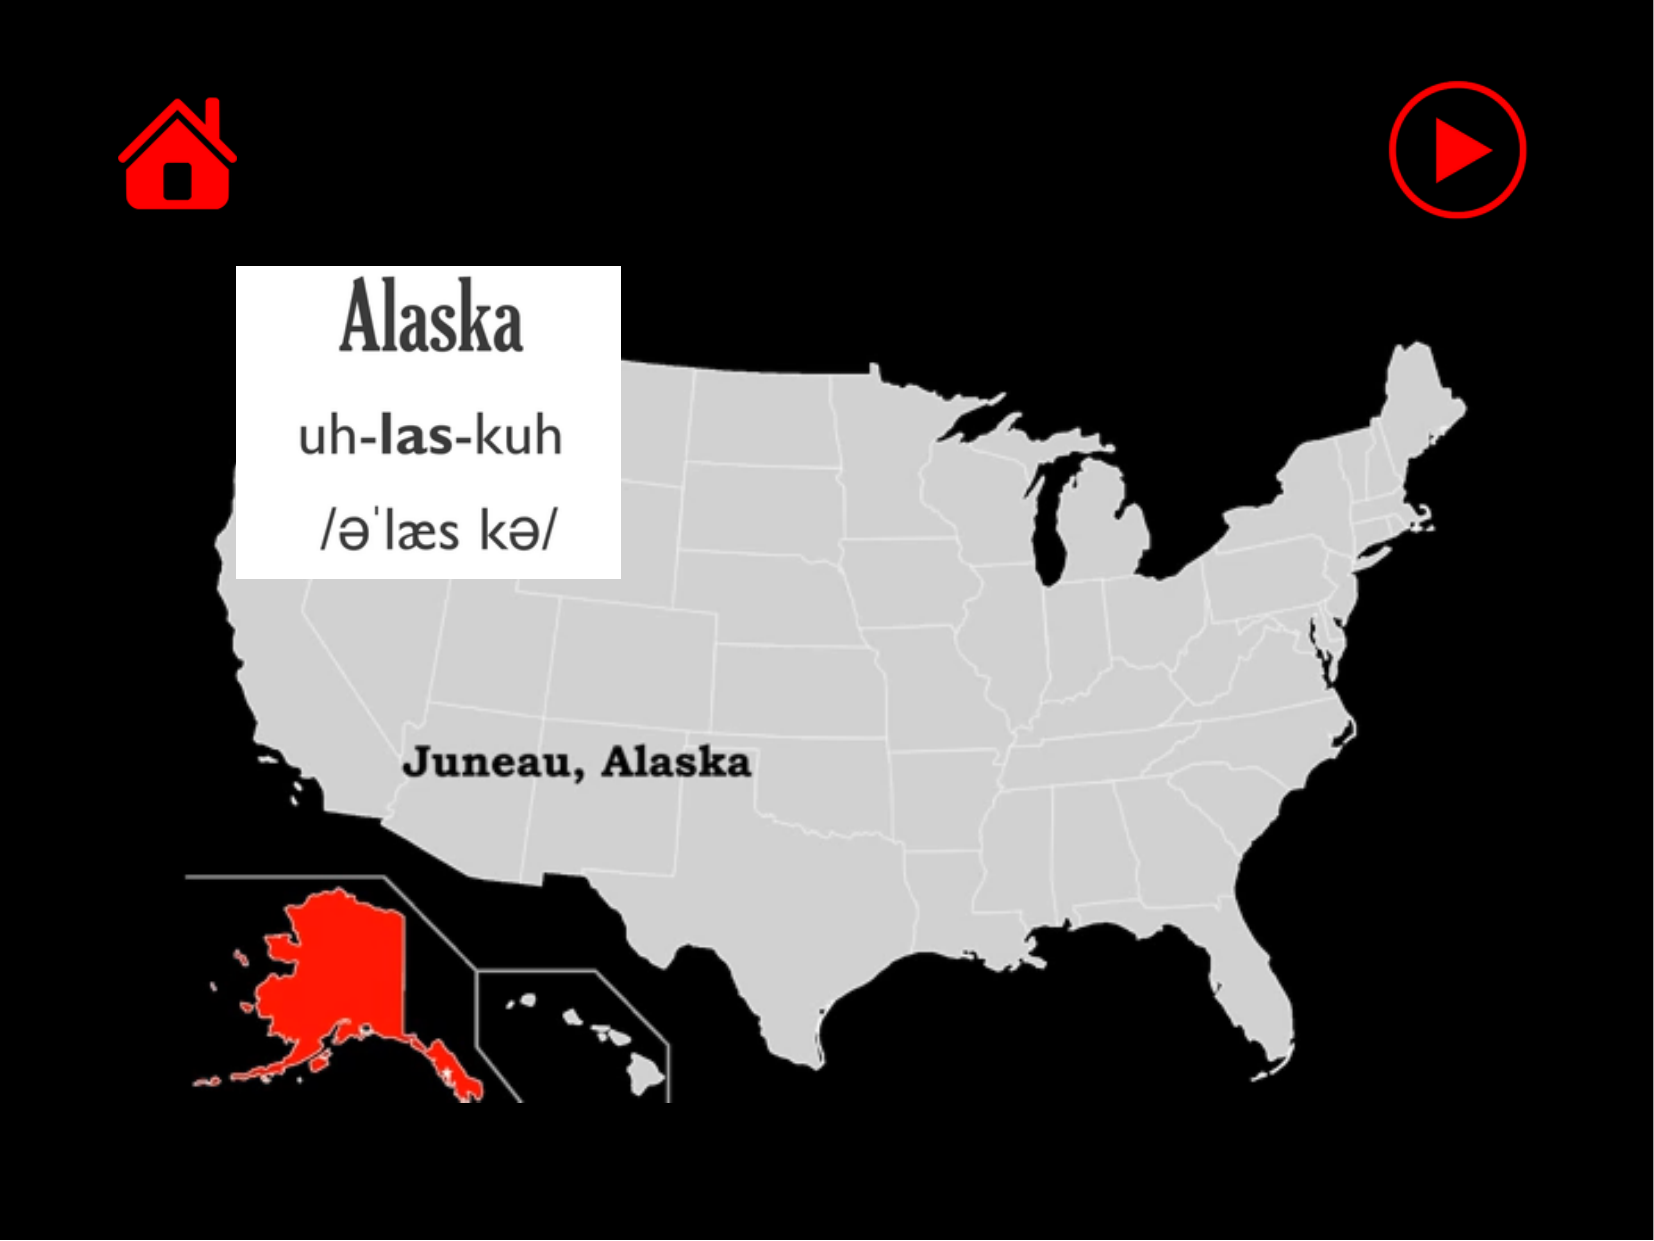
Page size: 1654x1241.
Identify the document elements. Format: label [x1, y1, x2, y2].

picture [118, 94, 237, 213]
picture [170, 266, 1484, 1103]
picture [1381, 70, 1539, 228]
